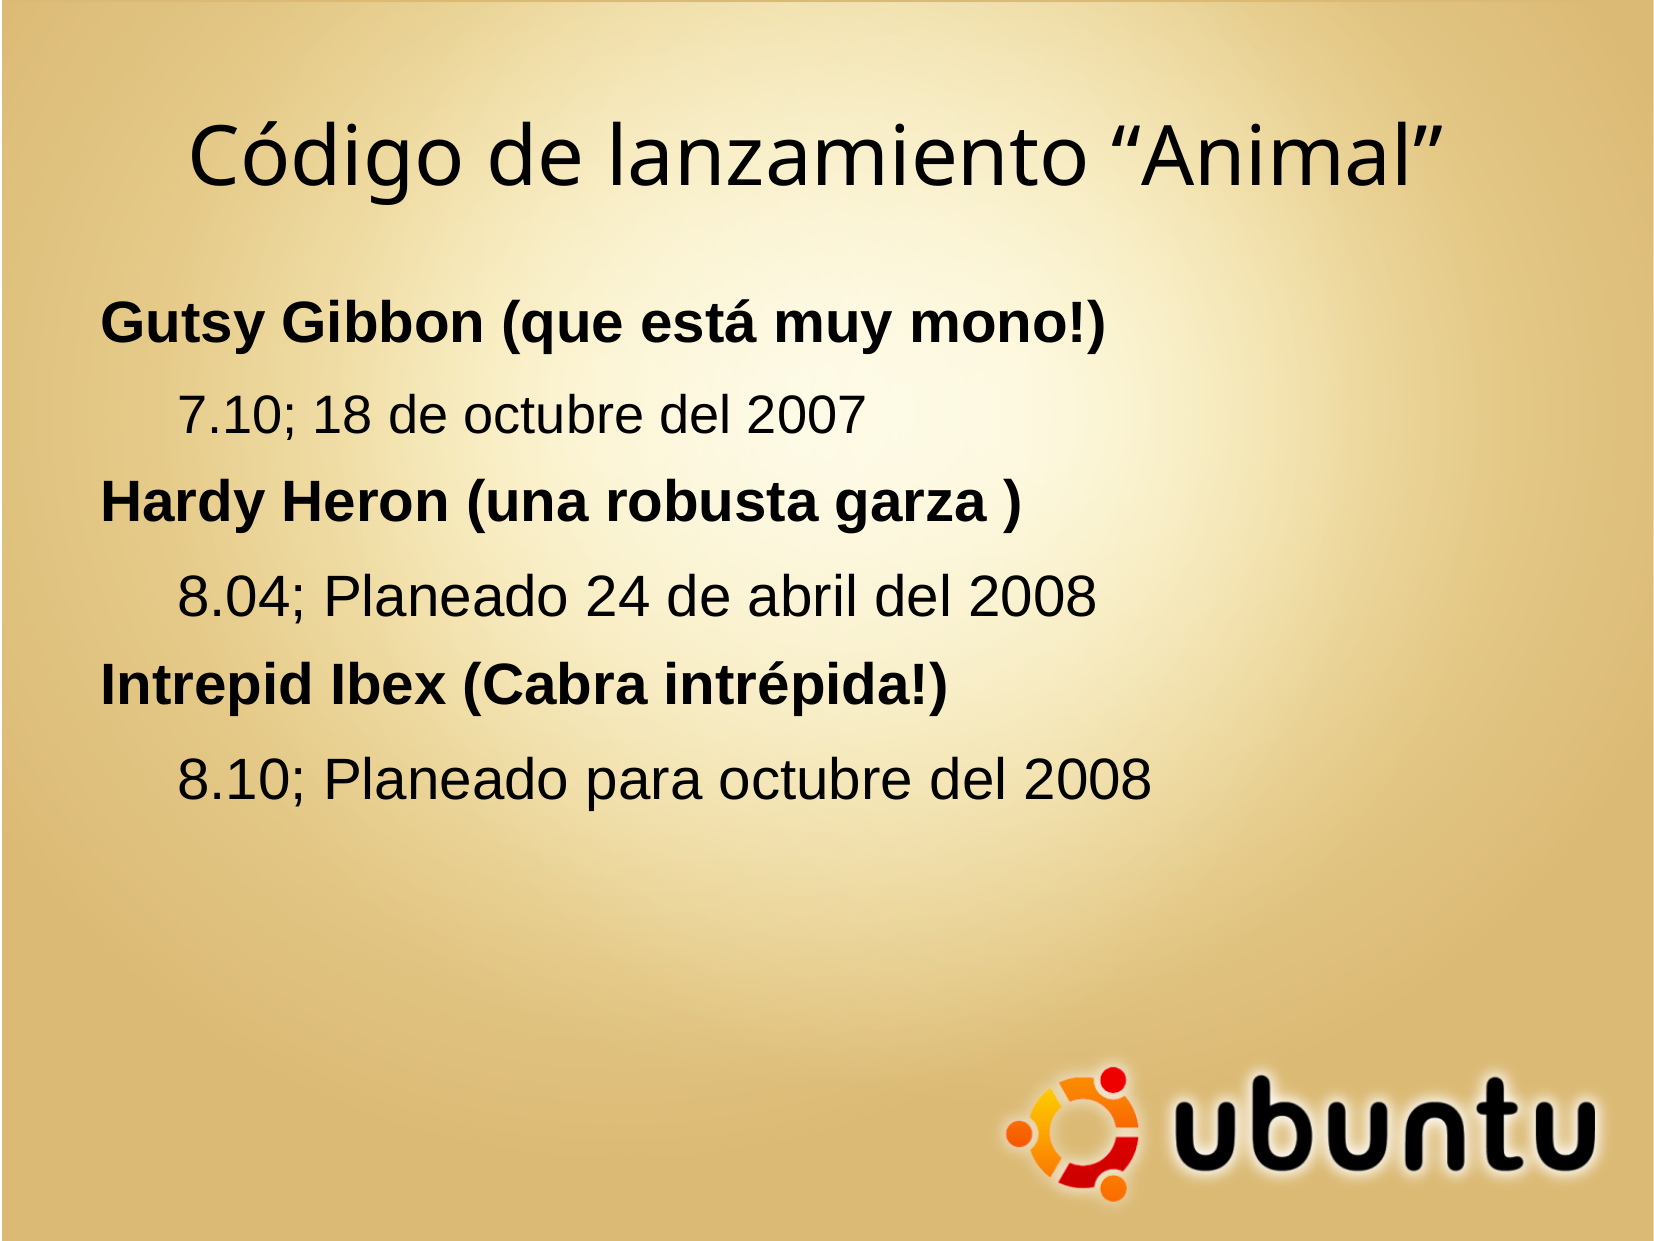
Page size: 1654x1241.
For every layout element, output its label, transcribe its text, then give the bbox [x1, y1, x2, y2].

title Código de lanzamiento “Animal” [82, 49, 1571, 257]
picture [2, 0, 1654, 1241]
list Gutsy Gibbon (que está muy mono!) 7.10; 18 de octubre del 2007 Hardy Heron (una robusta garza ) 8.04; Planeado 24 de abril del 2008 Intrepid Ibex (Cabra intrépida!) 8.10; Planeado para octubre del 2008 [82, 290, 1571, 1094]
